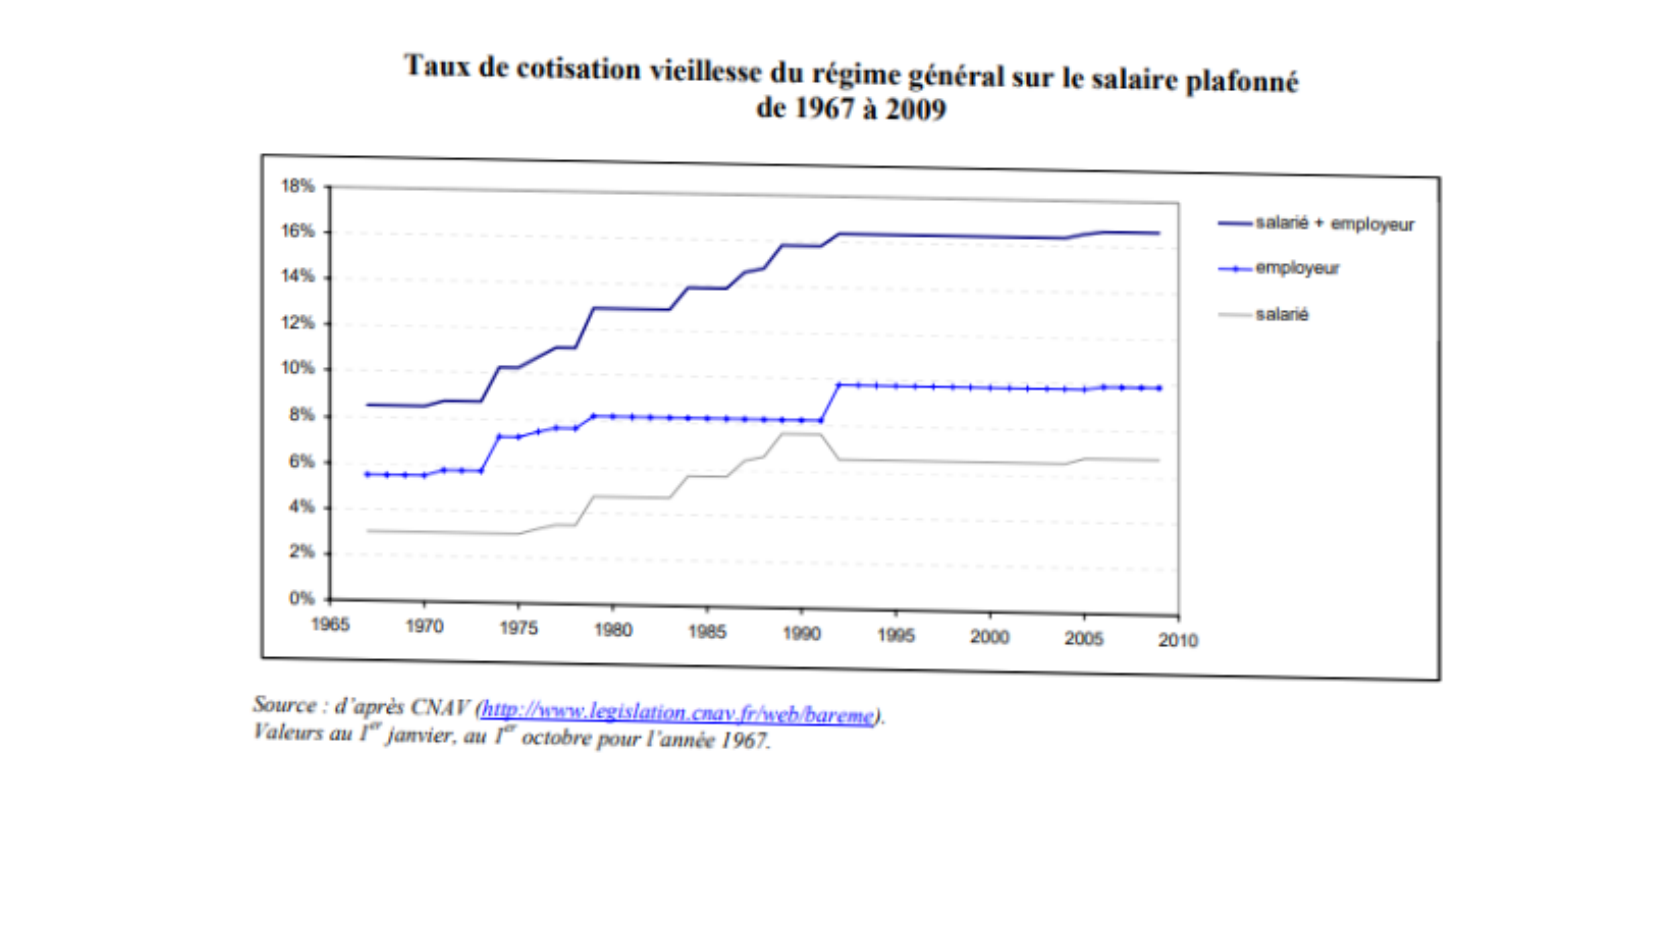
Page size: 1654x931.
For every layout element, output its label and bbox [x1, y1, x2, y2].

picture [209, 15, 1470, 791]
